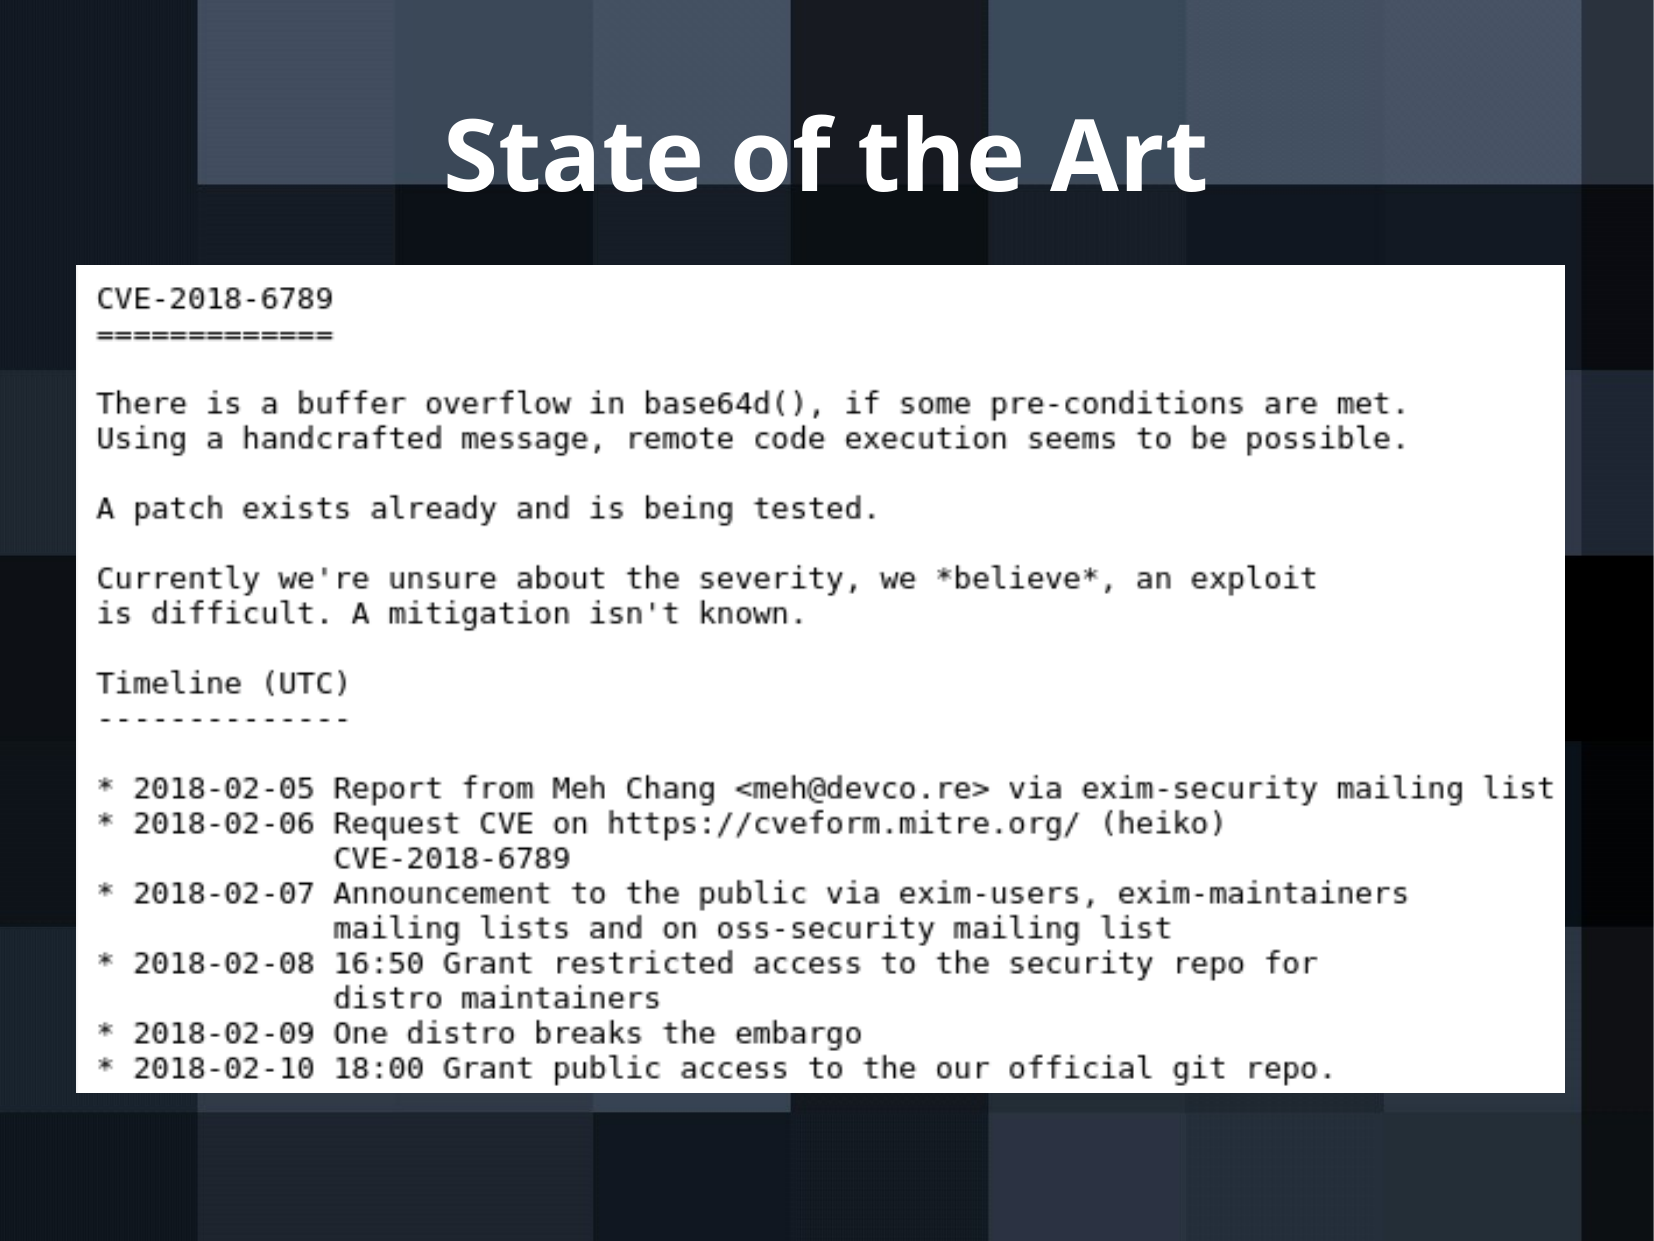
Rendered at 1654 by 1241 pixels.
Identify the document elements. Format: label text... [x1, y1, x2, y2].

title State of the Art [82, 49, 1571, 257]
text_box [88, 289, 1595, 1152]
picture [0, 0, 1654, 1241]
